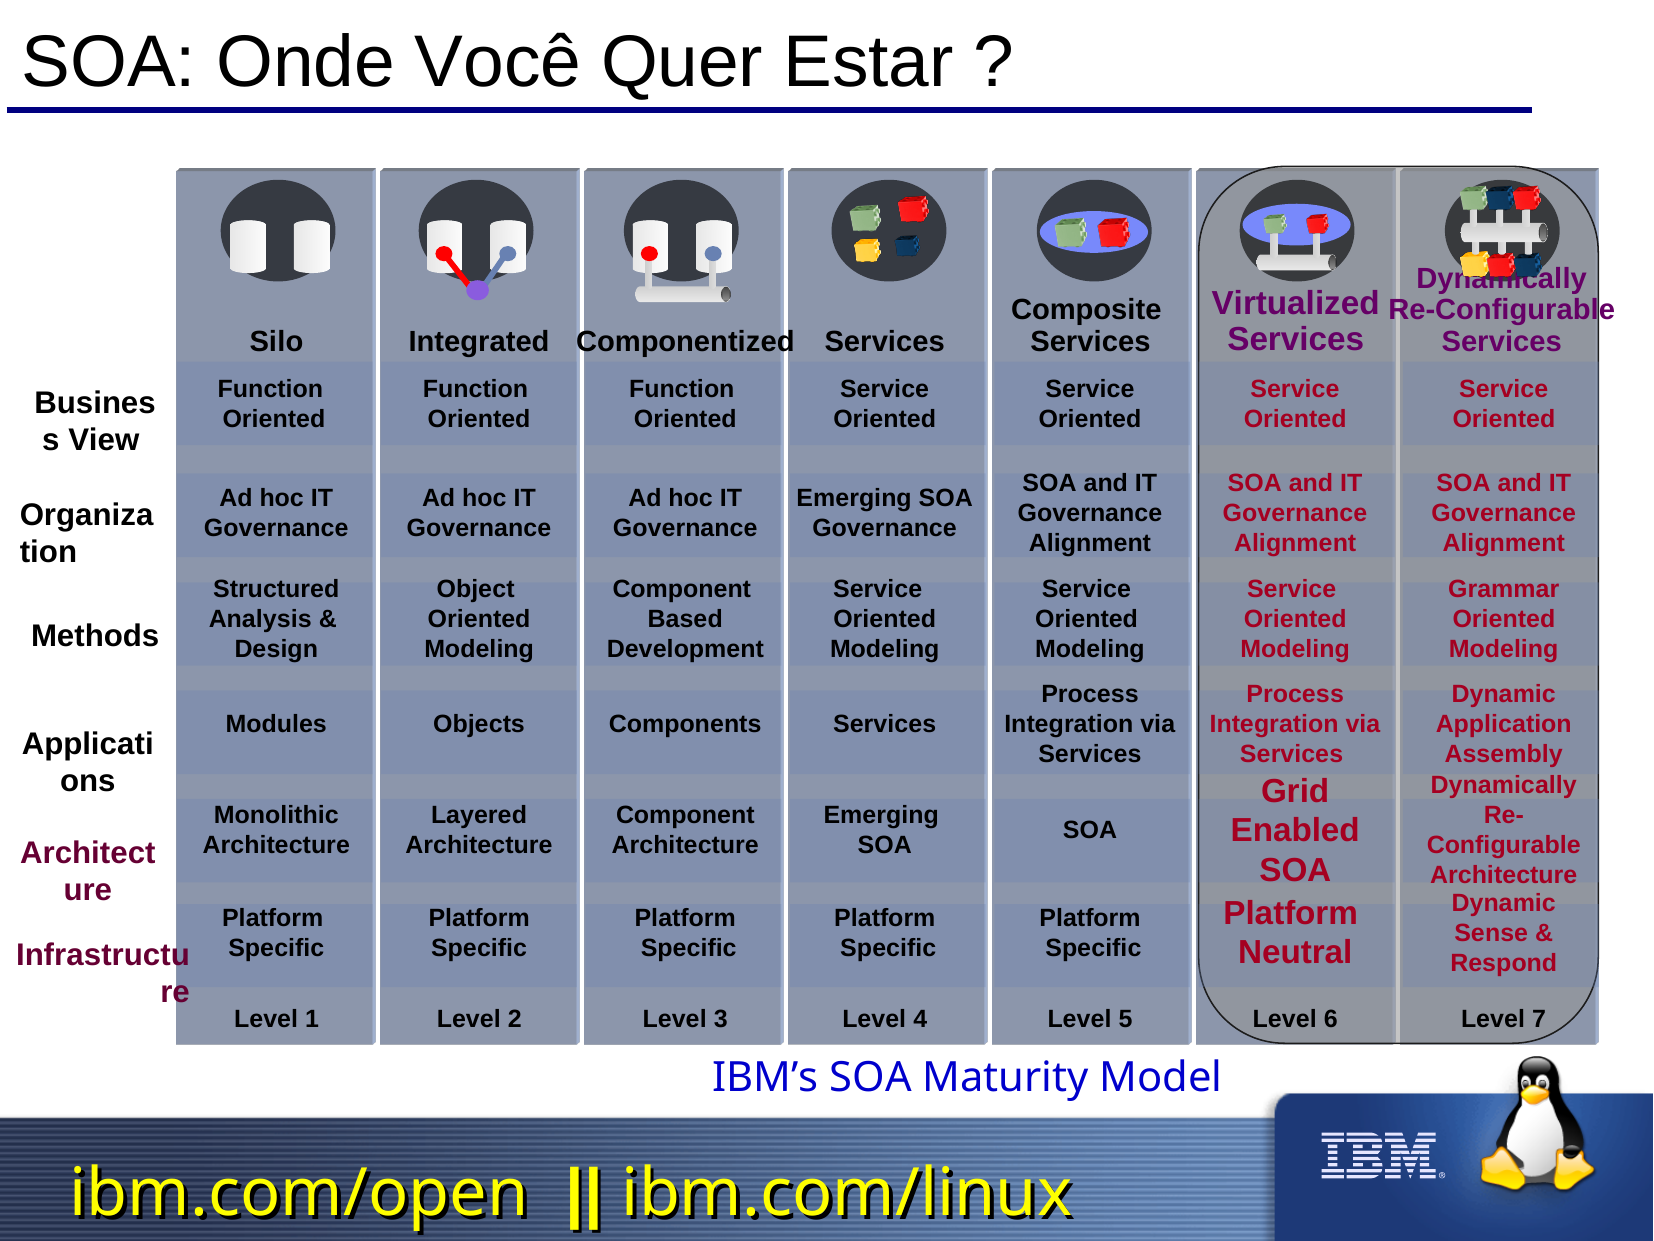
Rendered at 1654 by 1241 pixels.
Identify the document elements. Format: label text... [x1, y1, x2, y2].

text_box Virtualized Services [1230, 301, 1362, 358]
text_box [220, 179, 336, 282]
text_box [790, 904, 986, 987]
text_box Process Integration via Services [1205, 671, 1386, 760]
text_box Platform Specific [999, 892, 1181, 971]
text_box Service Oriented [1413, 363, 1595, 442]
text_box [1181, 473, 1190, 557]
picture [1261, 212, 1288, 235]
text_box Service Oriented [1205, 363, 1386, 442]
text_box Applications [0, 716, 176, 807]
text_box [381, 690, 577, 774]
text_box IBM’s SOA Maturity Model [697, 1039, 1091, 1090]
text_box [381, 362, 577, 445]
text_box Grammar Oriented Modeling [1413, 566, 1595, 671]
text_box [585, 690, 781, 774]
text_box [585, 362, 781, 445]
text_box [994, 473, 999, 557]
text_box [623, 179, 739, 303]
text_box Composite Services [1029, 308, 1152, 358]
text_box [790, 362, 986, 445]
text_box Infrastructure [0, 926, 206, 1017]
text_box Monolithic Architecture [186, 789, 367, 868]
text_box [994, 904, 1190, 987]
picture [1457, 183, 1542, 212]
text_box SOA [999, 789, 1181, 868]
text_box Process Integration via Services [999, 669, 1181, 777]
text_box Object Oriented Modeling [388, 563, 570, 671]
text_box [177, 362, 373, 445]
text_box [177, 904, 186, 926]
text_box Component Architecture [595, 789, 776, 868]
text_box Platform Specific [794, 892, 976, 971]
text_box Dynamically Re-Configurable Architecture [1413, 743, 1595, 914]
text_box [1181, 582, 1190, 666]
picture [1095, 215, 1133, 249]
text_box [367, 582, 373, 666]
text_box Dynamically Re-Configurable Services [1414, 284, 1590, 358]
text_box Dynamic Sense & Respond [1413, 914, 1595, 986]
text_box Level 7 [1459, 994, 1549, 1030]
picture [1052, 215, 1090, 249]
text_box Function Oriented [595, 363, 776, 442]
text_box Services [794, 683, 976, 763]
picture [1109, 1061, 1127, 1085]
text_box Platform Specific [388, 892, 570, 971]
picture [895, 193, 930, 224]
text_box Modules [186, 683, 367, 763]
text_box Level 4 [840, 994, 930, 1030]
text_box Components [595, 687, 776, 763]
text_box Integrated [424, 330, 534, 358]
text_box Level 1 [232, 994, 322, 1030]
text_box [206, 904, 373, 987]
text_box [994, 582, 999, 666]
text_box SOA and IT Governance Alignment [999, 457, 1181, 563]
text_box [776, 473, 781, 557]
text_box Layered Architecture [388, 789, 570, 868]
text_box [177, 799, 373, 882]
text_box Ad hoc IT Governance [388, 472, 570, 551]
text_box [381, 473, 577, 557]
text_box [790, 473, 794, 557]
text_box Methods [14, 608, 176, 660]
text_box Emerging SOA [794, 789, 976, 868]
text_box Level 3 [640, 994, 730, 1030]
text_box Service Oriented Modeling [999, 563, 1181, 669]
text_box Services [838, 330, 932, 358]
text_box [585, 582, 595, 666]
text_box Level 6 [1250, 994, 1340, 1030]
text_box [994, 362, 1190, 445]
text_box Platform Specific [186, 892, 367, 971]
picture [0, 1055, 1653, 1241]
text_box Service Oriented Modeling [1205, 566, 1386, 671]
text_box Componentized [601, 330, 770, 358]
text_box [831, 179, 947, 282]
text_box Component Based Development [595, 551, 776, 687]
picture [1168, 1071, 1180, 1088]
text_box Dynamic Application Assembly [1413, 671, 1595, 743]
text_box [585, 473, 595, 557]
text_box Level 5 [1045, 994, 1135, 1030]
text_box Silo [255, 330, 298, 358]
text_box Level 2 [434, 994, 524, 1030]
text_box Ad hoc IT Governance [595, 472, 776, 551]
text_box [776, 582, 781, 666]
text_box [381, 582, 388, 666]
text_box [177, 473, 373, 557]
text_box [1198, 166, 1599, 1044]
picture [1457, 248, 1543, 279]
text_box [585, 799, 781, 882]
picture [847, 202, 882, 233]
text_box SOA and IT Governance Alignment [1205, 457, 1386, 566]
text_box [1181, 690, 1190, 774]
text_box Objects [388, 683, 570, 763]
text_box [790, 799, 986, 882]
text_box [381, 904, 577, 987]
text_box Service Oriented [999, 363, 1181, 442]
text_box [790, 690, 986, 774]
text_box Function Oriented [388, 363, 570, 442]
text_box [994, 690, 999, 774]
text_box [976, 473, 986, 557]
text_box [570, 582, 577, 666]
text_box SOA: Onde Você Quer Estar ? [21, 14, 1611, 111]
text_box [1036, 179, 1152, 282]
text_box Emerging SOA Governance [794, 457, 976, 566]
text_box Platform Neutral [1205, 898, 1386, 980]
picture [892, 233, 921, 258]
text_box Function Oriented [183, 363, 365, 442]
text_box Service Oriented [794, 363, 976, 442]
text_box Service Oriented Modeling [794, 566, 976, 671]
text_box [381, 799, 577, 882]
picture [1304, 212, 1330, 235]
text_box [994, 799, 1190, 882]
text_box Organization [4, 486, 179, 577]
text_box [418, 179, 534, 301]
text_box Ad hoc IT Governance [186, 472, 367, 551]
text_box [177, 582, 186, 666]
text_box Architecture [0, 824, 176, 915]
picture [851, 236, 882, 264]
text_box Grid Enabled SOA [1205, 760, 1386, 898]
text_box Structured Analysis & Design [186, 563, 367, 671]
text_box [790, 582, 794, 666]
text_box [177, 690, 373, 774]
text_box SOA and IT Governance Alignment [1413, 457, 1595, 566]
text_box Business View [14, 375, 176, 466]
text_box [585, 904, 781, 987]
text_box [976, 582, 986, 666]
text_box Platform Specific [595, 892, 776, 971]
